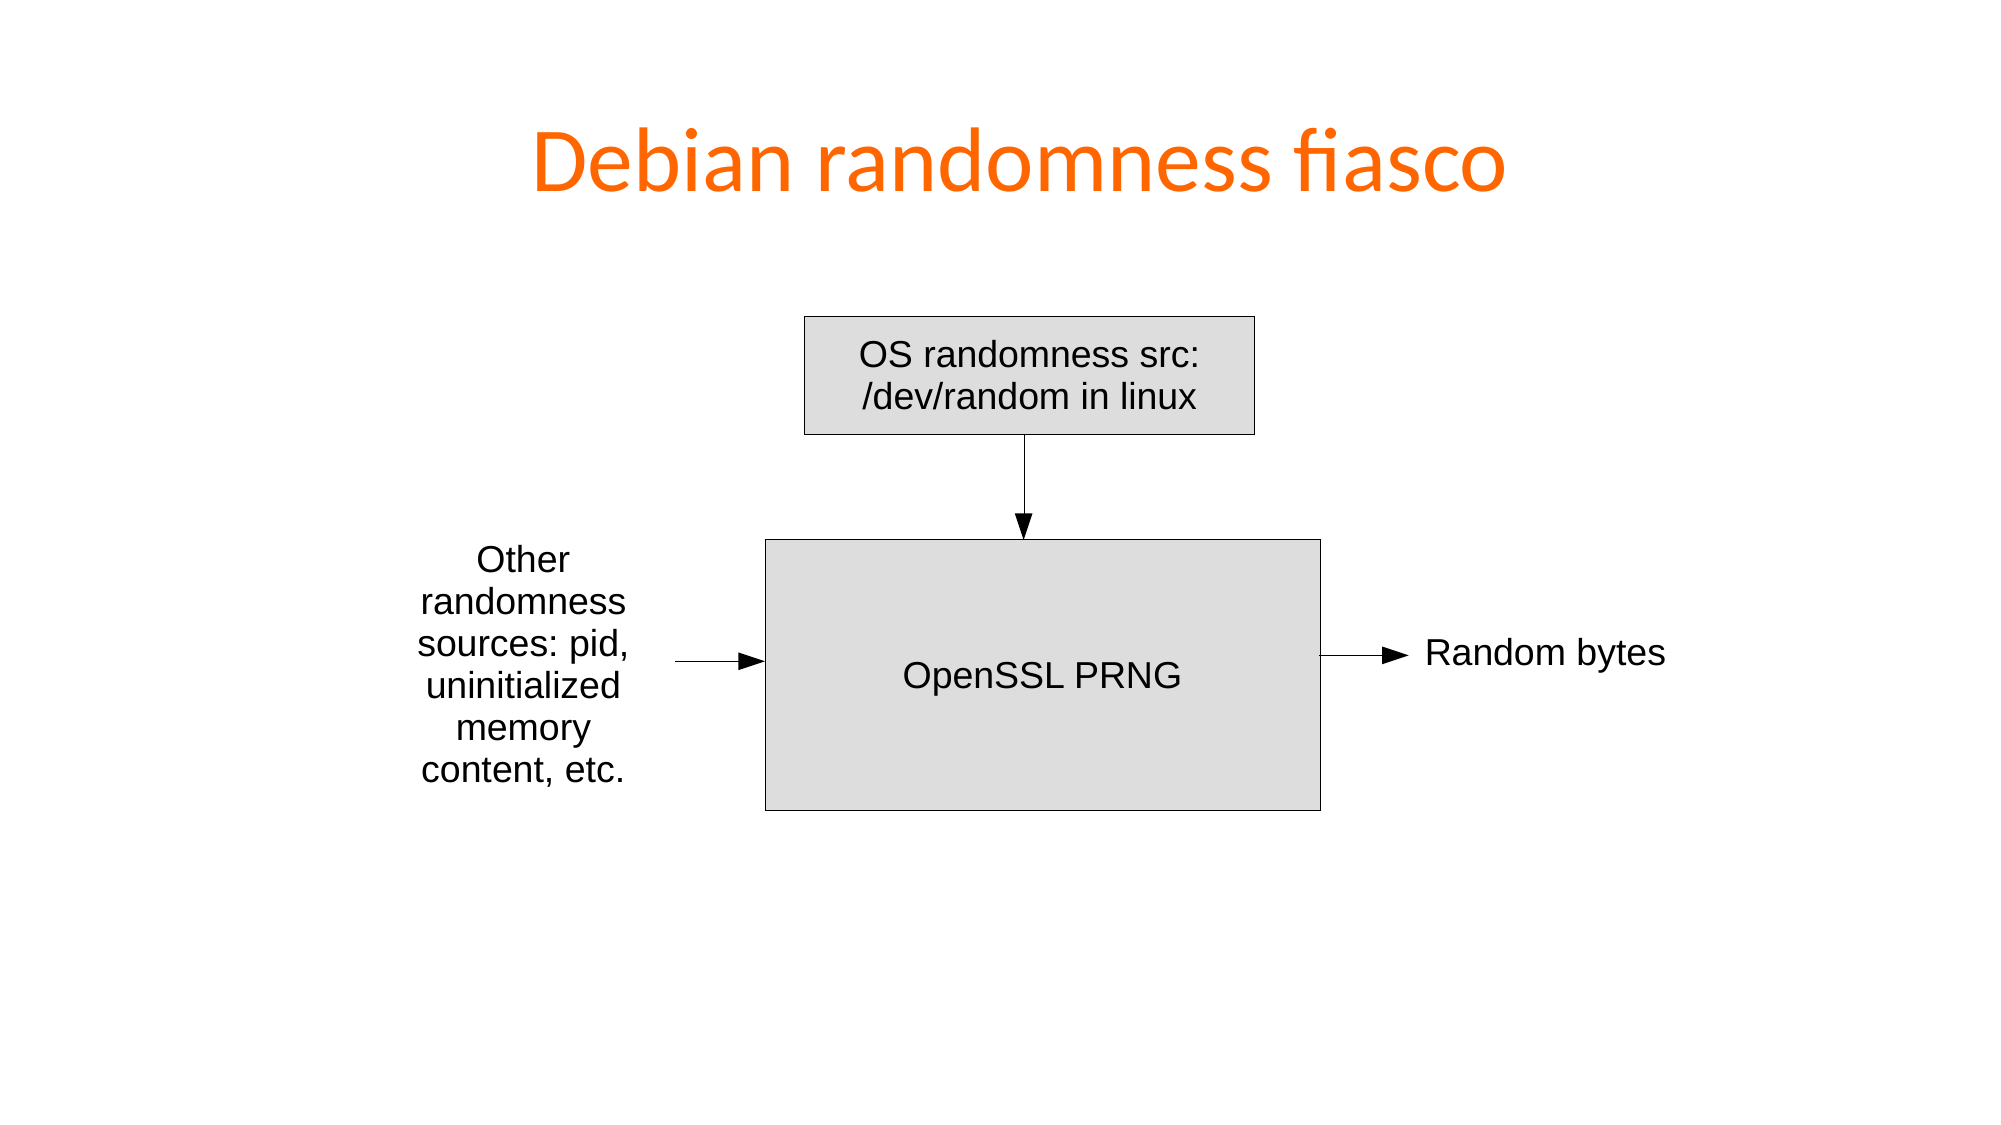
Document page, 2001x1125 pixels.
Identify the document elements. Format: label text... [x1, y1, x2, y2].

text_box OS randomness src: /dev/random in linux [804, 316, 1255, 435]
text_box Other randomness sources: pid, uninitialized memory content, etc. [380, 530, 666, 798]
title Debian randomness fiasco [137, 59, 1863, 278]
text_box OpenSSL PRNG [765, 539, 1321, 811]
text_box Random bytes [1410, 623, 1711, 681]
